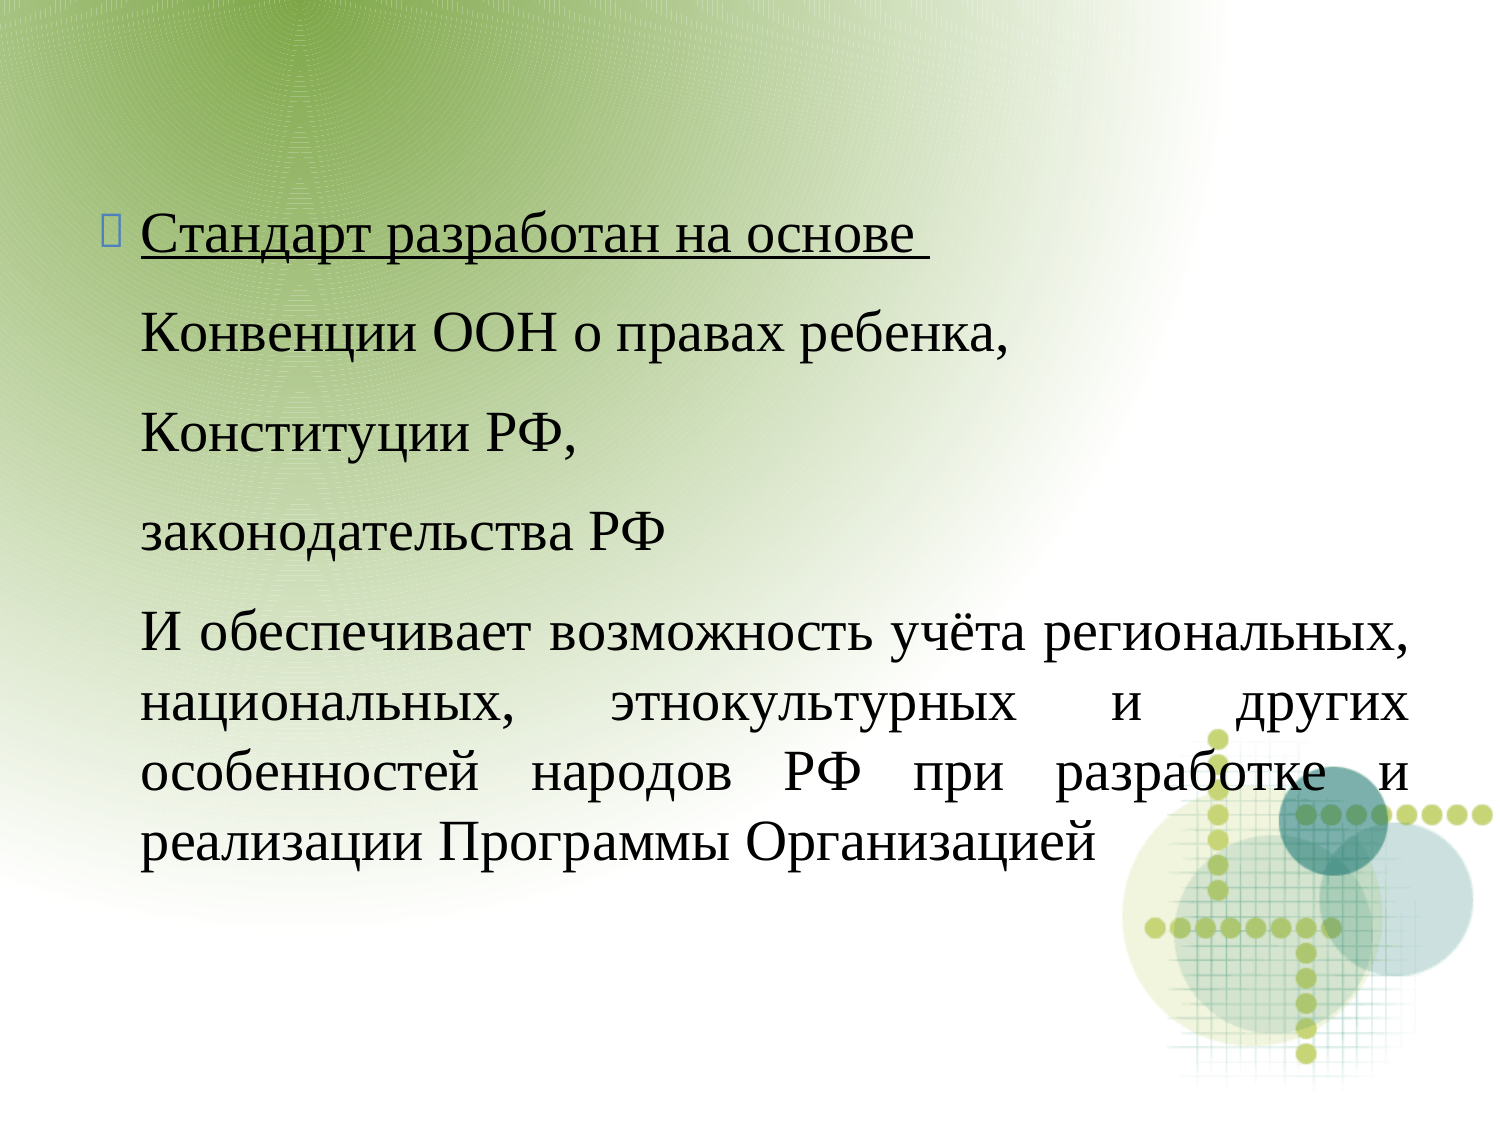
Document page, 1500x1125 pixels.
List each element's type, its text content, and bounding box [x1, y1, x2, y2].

picture [1110, 718, 1500, 1098]
list Стандарт разработан на основе Конвенции ООН о правах ребенка, Конституции РФ, законодательства РФ И обеспечивает возможность учёта региональных, национальных, этнокультурных и других особенностей народов РФ при разработке и реализации Программы Организацией [82, 86, 1425, 1004]
